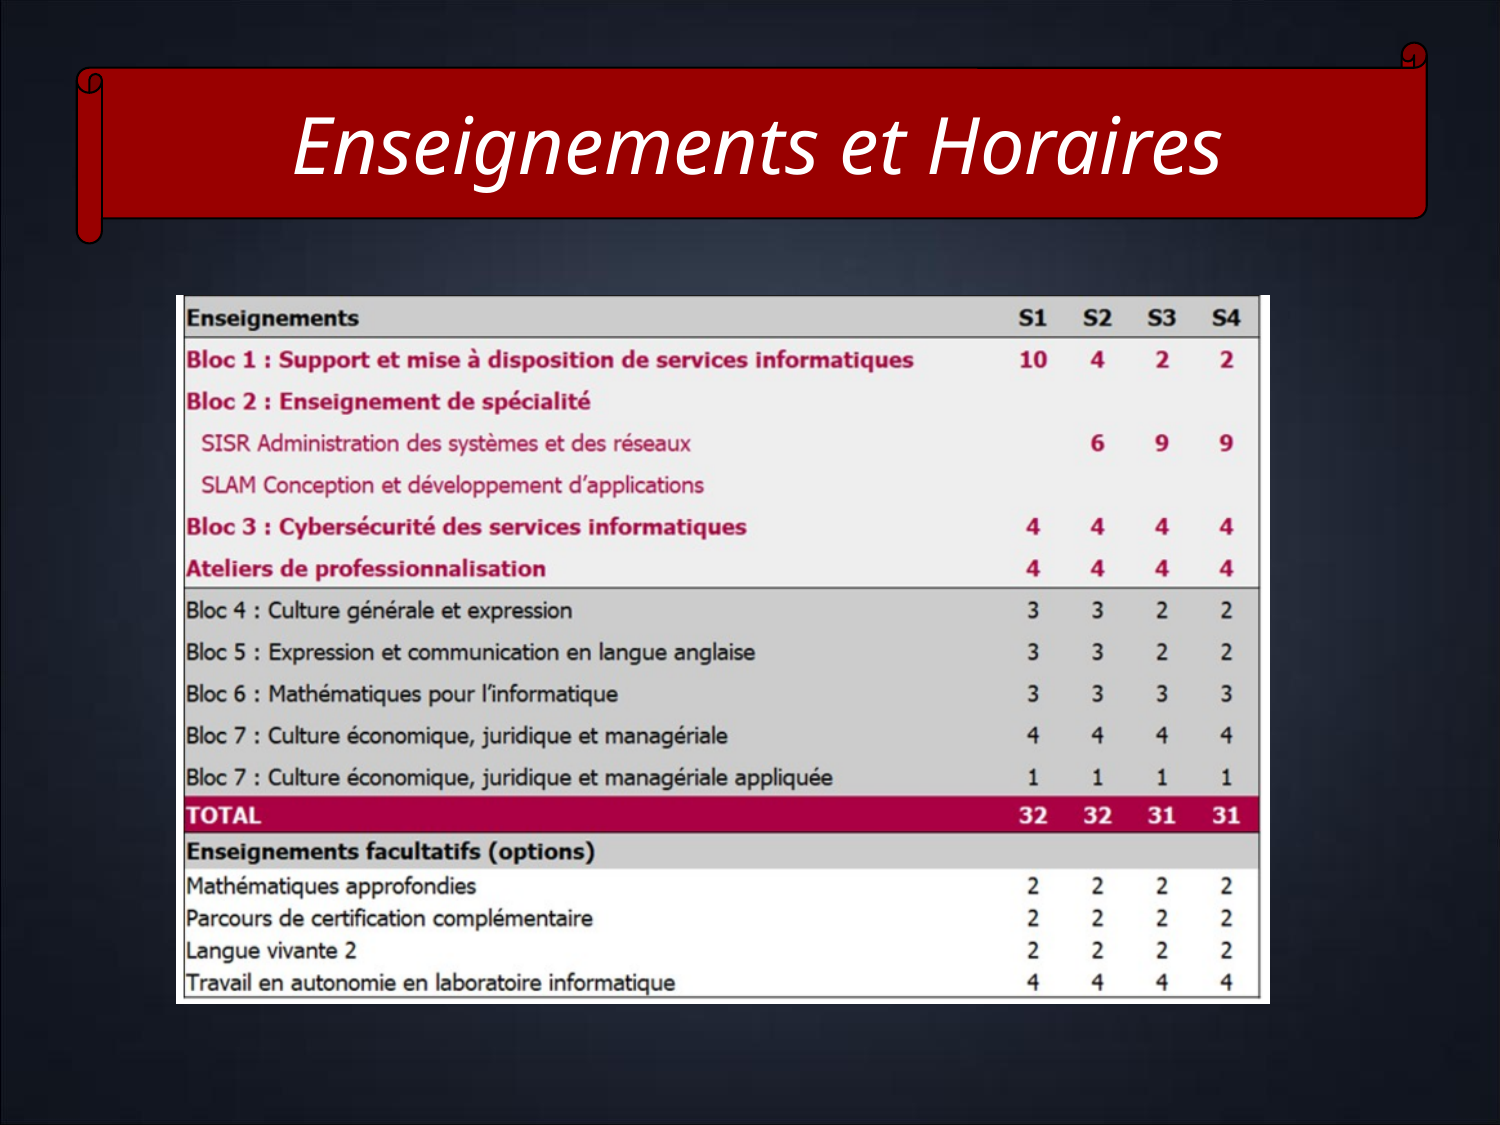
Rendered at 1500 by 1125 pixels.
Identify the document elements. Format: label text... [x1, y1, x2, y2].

text_box Enseignements et Horaires [76, 57, 1427, 244]
picture [0, 0, 1500, 1125]
